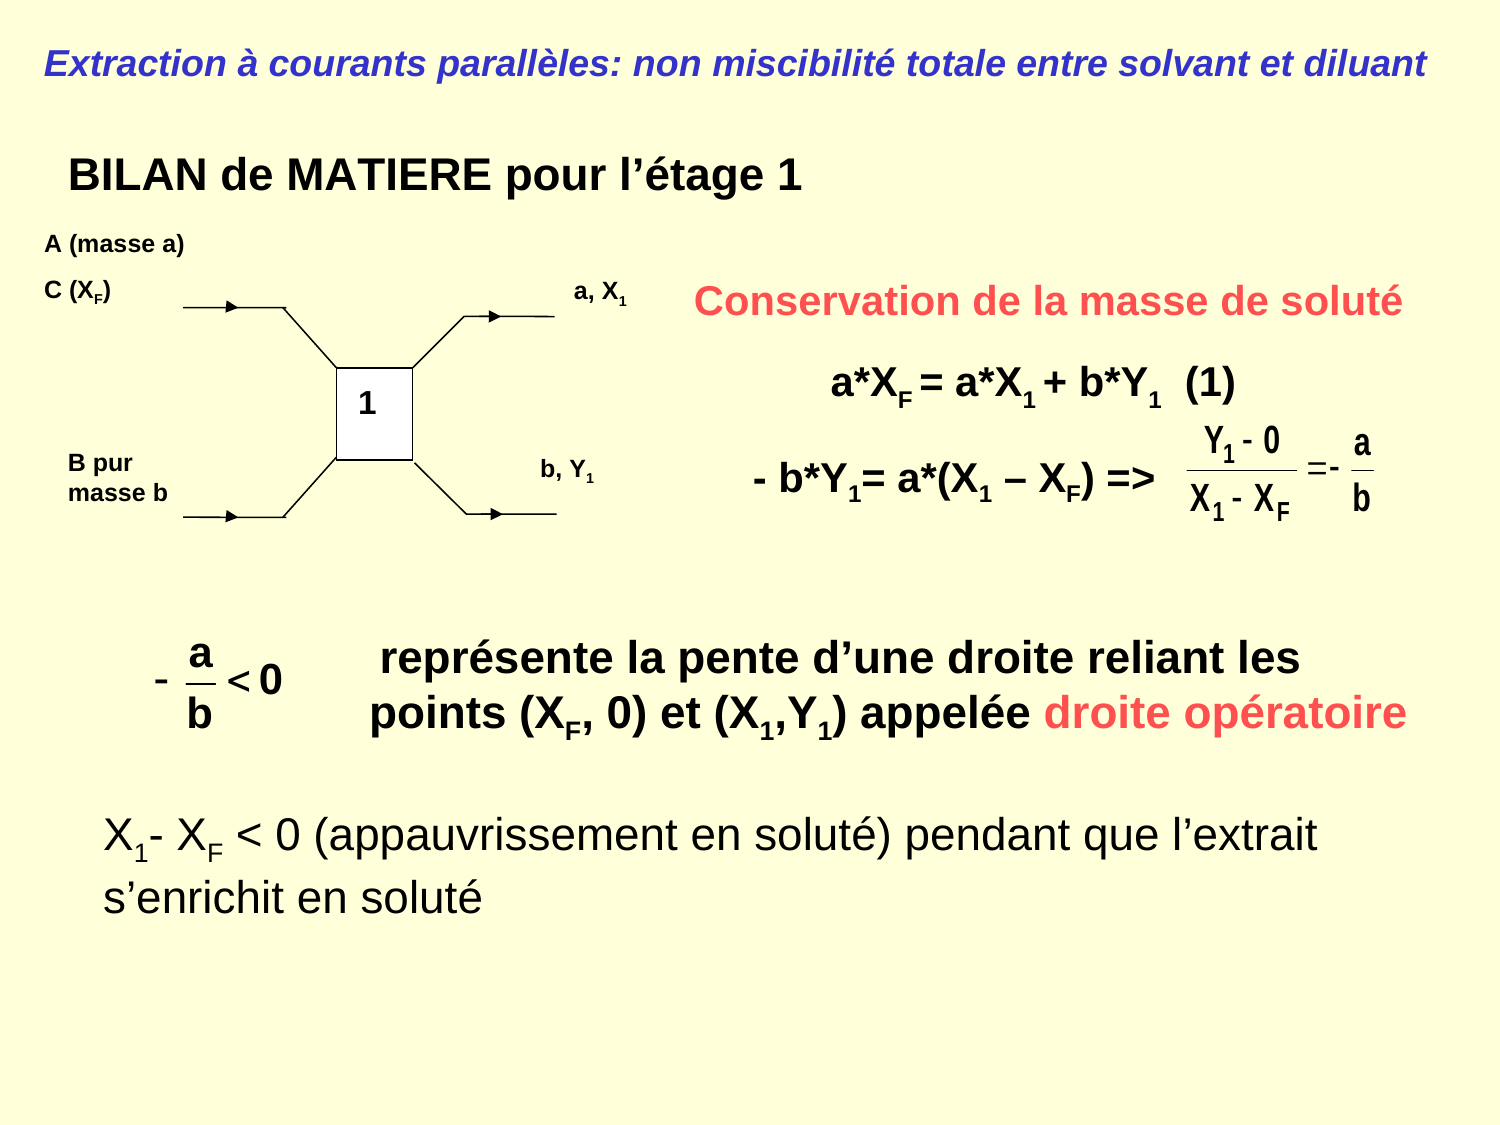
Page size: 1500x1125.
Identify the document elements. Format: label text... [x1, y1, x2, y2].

text_box a, X1 [559, 267, 682, 346]
text_box Extraction à courants parallèles: non miscibilité totale entre solvant et diluant [29, 30, 1444, 92]
text_box 1 [336, 373, 398, 451]
text_box b, Y1 [525, 444, 657, 521]
text_box Conservation de la masse de soluté [679, 265, 1477, 332]
text_box X1- XF < 0 (appauvrissement en soluté) pendant que l’extrait s’enrichit en soluté [88, 797, 1388, 931]
text_box représente la pente d’une droite reliant les points (XF, 0) et (X1,Y1) appelée droite opératoire [354, 620, 1447, 754]
text_box B pur masse b [53, 439, 189, 517]
text_box [336, 367, 413, 460]
text_box a*XF = a*X1 + b*Y1 (1) [815, 346, 1252, 422]
text_box A (masse a) C (XF) [29, 220, 223, 316]
text_box - b*Y1= a*(X1 – XF) => [738, 442, 1211, 516]
chart [147, 625, 290, 739]
text_box BILAN de MATIERE pour l’étage 1 [53, 137, 1388, 208]
chart [1181, 413, 1382, 532]
